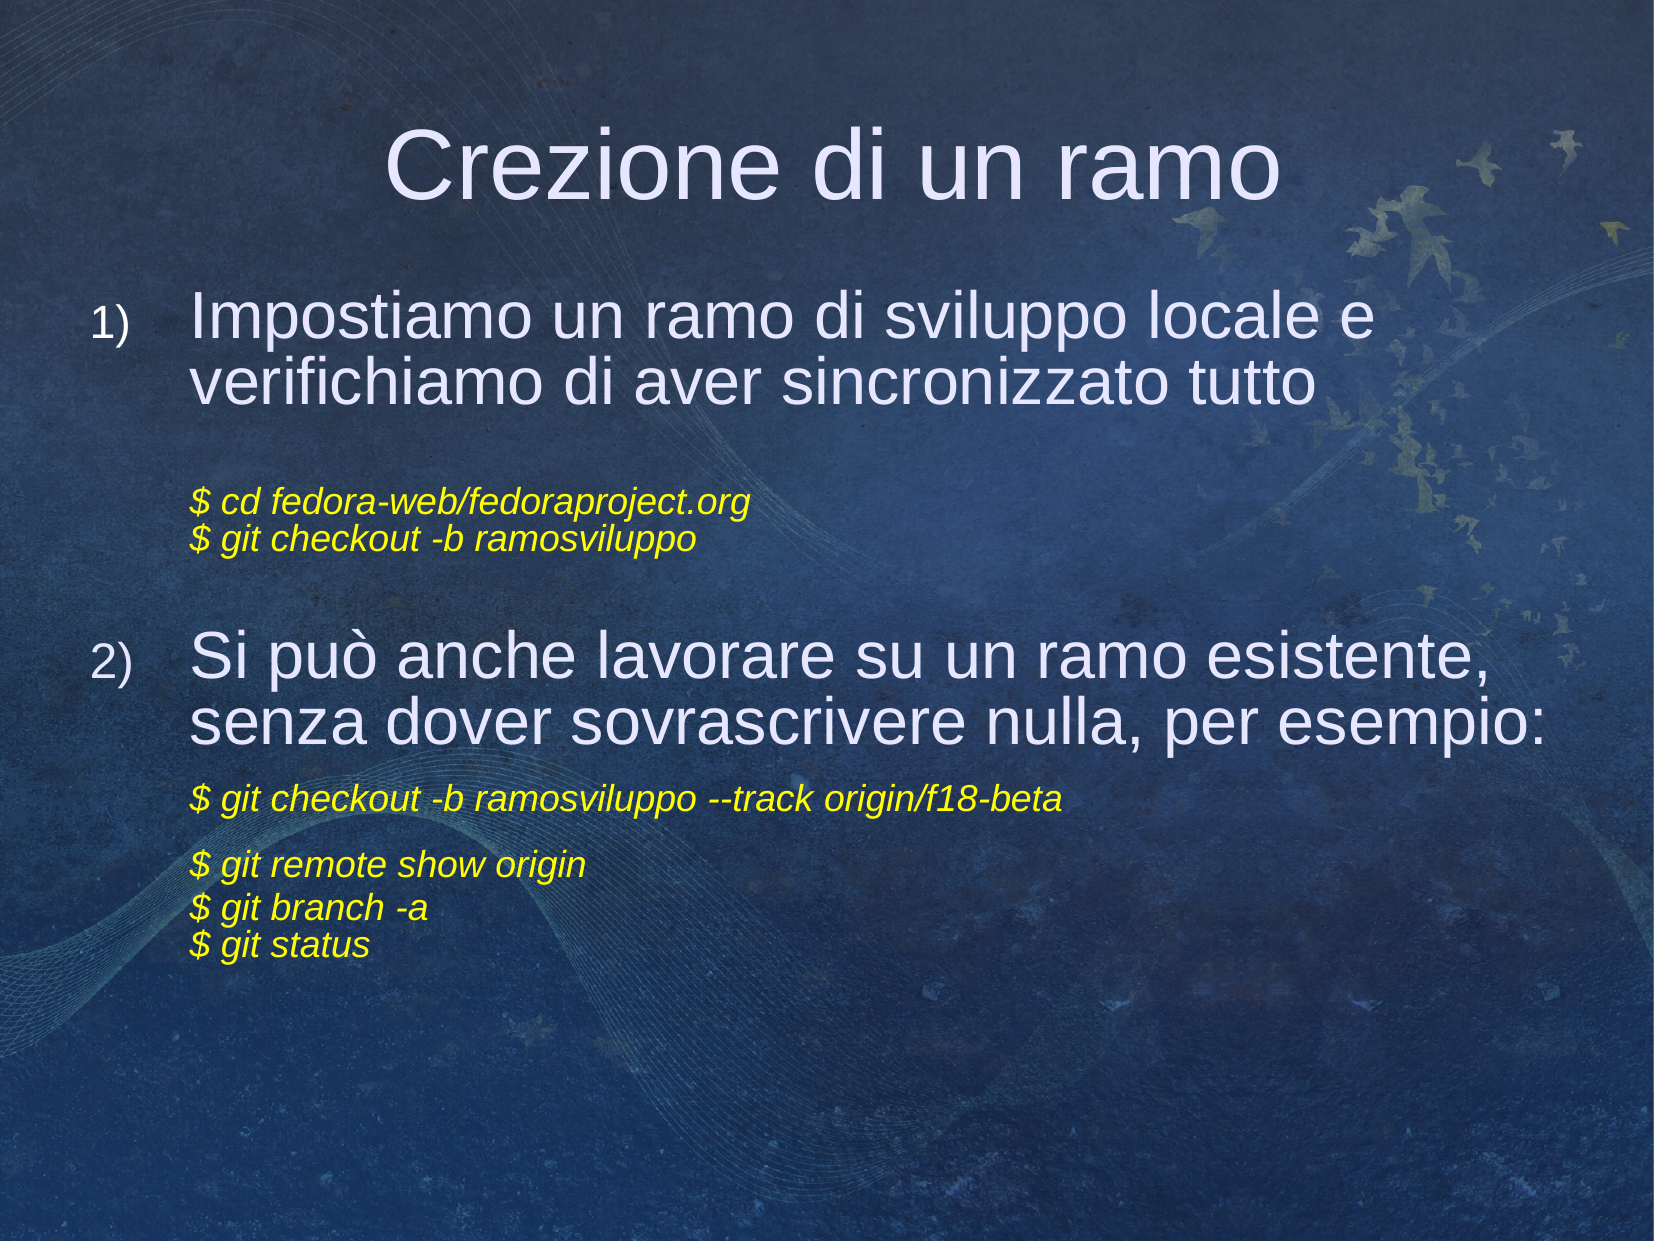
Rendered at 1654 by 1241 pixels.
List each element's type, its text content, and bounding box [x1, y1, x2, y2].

picture [0, 0, 1654, 1241]
text_box Crezione di un ramo Impostiamo un ramo di sviluppo locale e verifichiamo di aver sincronizzato tutto $ cd fedora-web/fedoraproject.org $ git checkout -b ramosviluppo 2) Si può anche lavorare su un ramo esistente, senza dover sovrascrivere nulla, per esempio: $ git checkout -b ramosviluppo --track origin/f18-beta $ git remote show origin $ git branch -a $ git status [89, 100, 1578, 1015]
